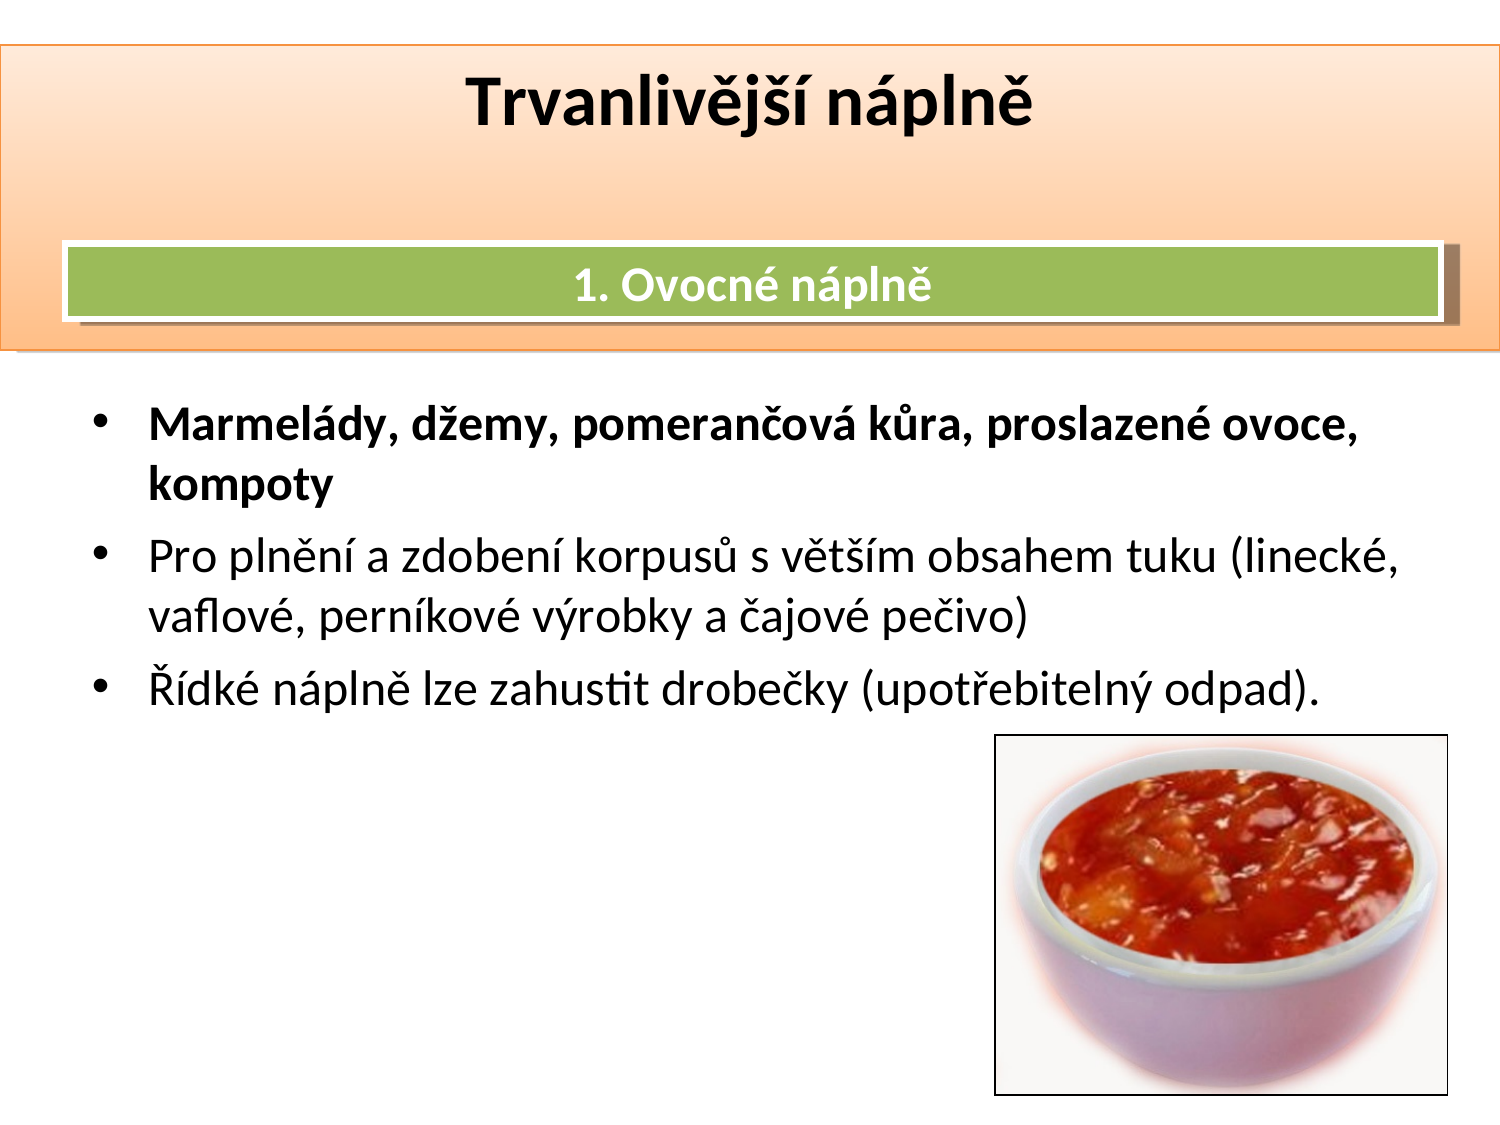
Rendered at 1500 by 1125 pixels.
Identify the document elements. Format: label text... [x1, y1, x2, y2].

text_box 1. Ovocné náplně [64, 243, 1441, 319]
text_box Trvanlivější náplně [0, 45, 1500, 351]
picture [995, 735, 1447, 1094]
list Marmelády, džemy, pomerančová kůra, proslazené ovoce, kompoty Pro plnění a zdobení korpusů s větším obsahem tuku (linecké, vaflové, perníkové výrobky a čajové pečivo) Řídké náplně lze zahustit drobečky (upotřebitelný odpad). [76, 382, 1427, 1125]
